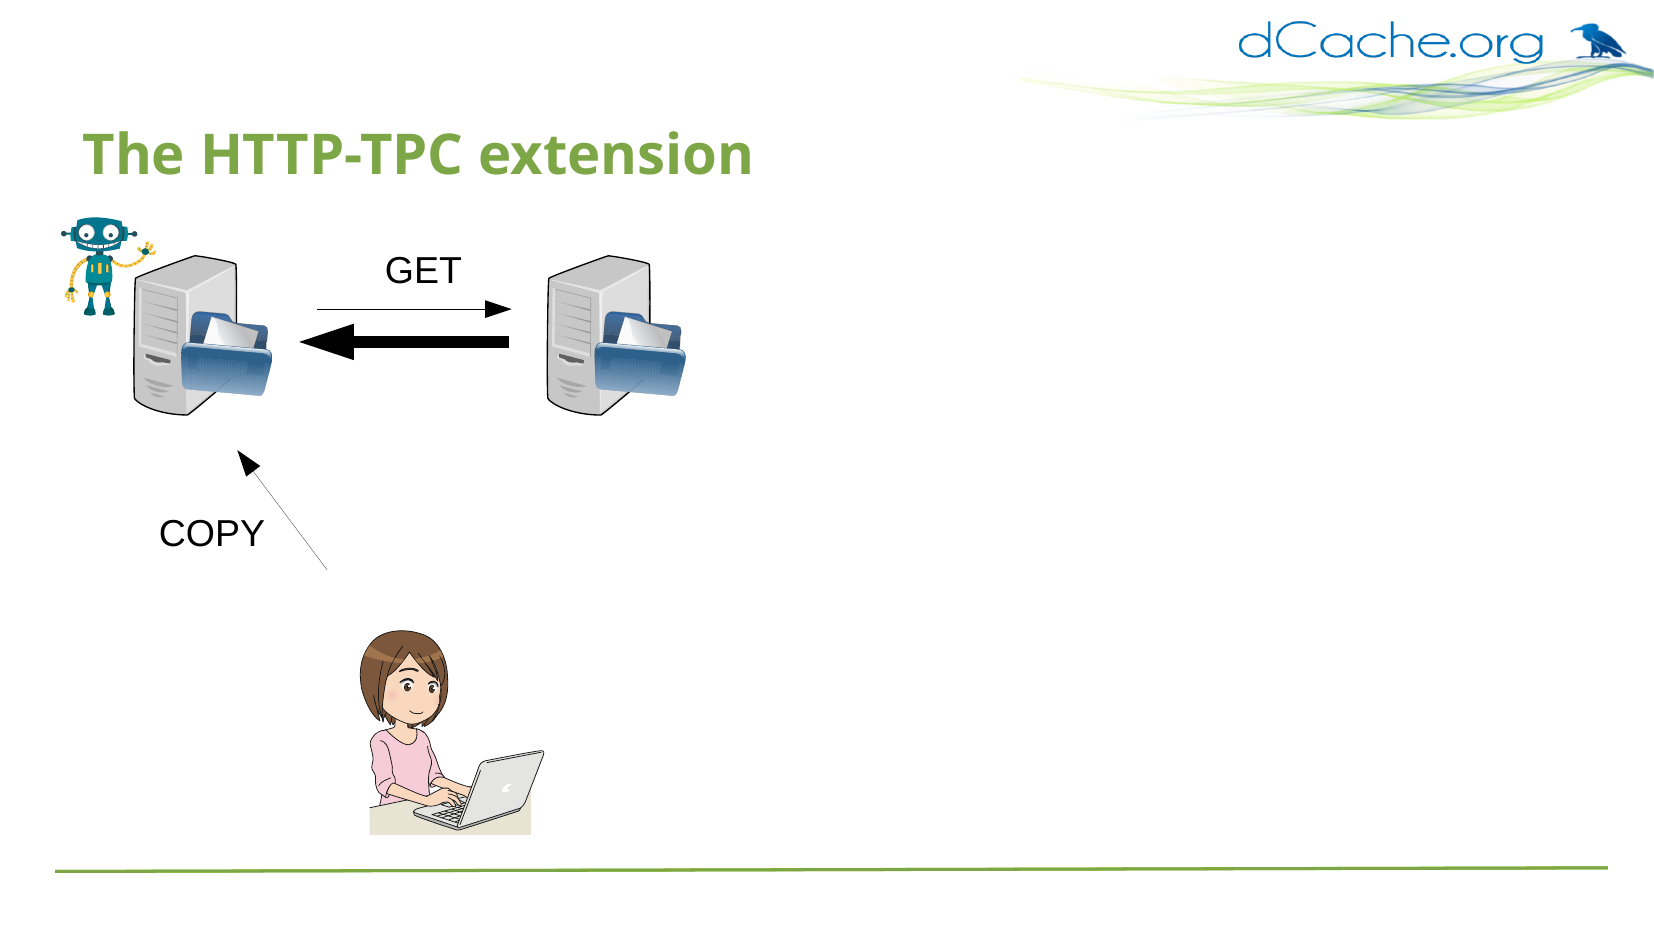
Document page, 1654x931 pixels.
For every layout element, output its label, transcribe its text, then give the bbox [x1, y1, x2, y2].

text_box COPY [144, 504, 280, 562]
picture [52, 210, 273, 416]
picture [956, 12, 1654, 127]
picture [359, 630, 545, 835]
title The HTTP-TPC extension [82, 116, 1605, 189]
text_box GET [370, 242, 478, 299]
picture [546, 255, 687, 416]
